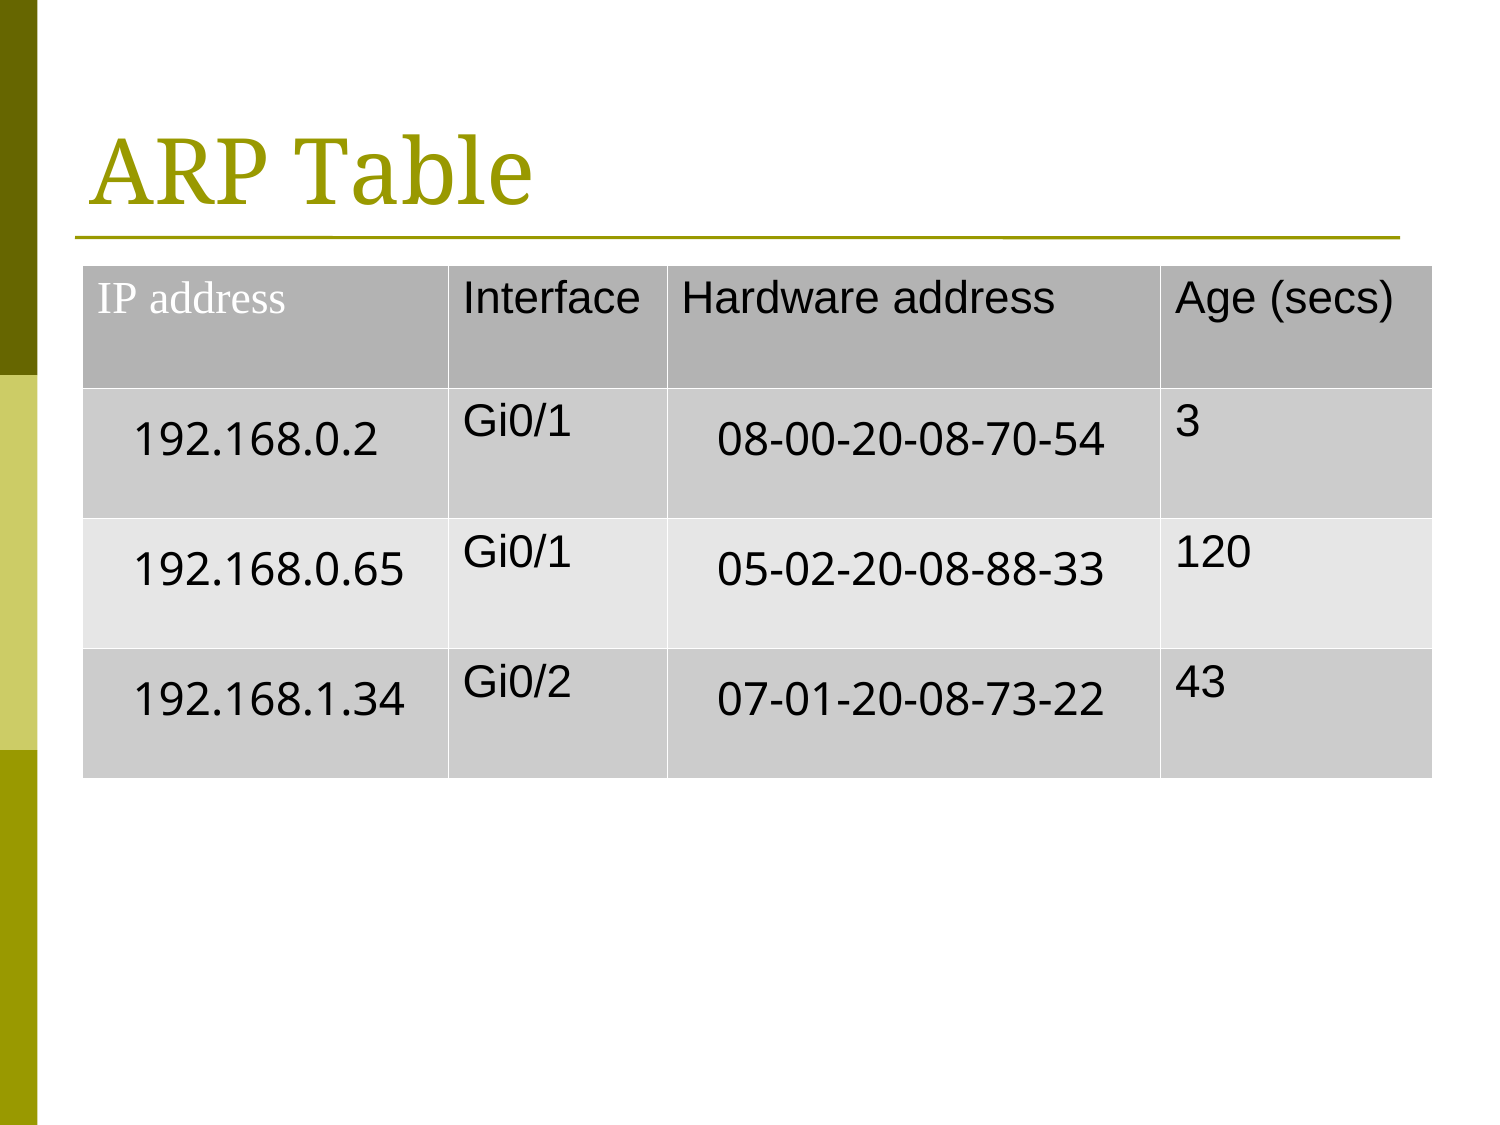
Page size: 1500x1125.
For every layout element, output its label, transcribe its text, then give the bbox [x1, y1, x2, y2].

table_cell 192.168.1.34 [83, 649, 448, 778]
table_cell 120 [1161, 519, 1432, 648]
table_header Hardware address [668, 266, 1160, 388]
table_cell 192.168.0.65 [83, 519, 448, 648]
table_cell 07-01-20-08-73-22 [668, 649, 1160, 778]
table_header IP address [83, 266, 448, 388]
table_cell 3 [1161, 389, 1432, 518]
table_cell 192.168.0.2 [83, 389, 448, 518]
table_header Interface [449, 266, 667, 388]
table_cell 43 [1161, 649, 1432, 778]
table_cell Gi0/1 [449, 389, 667, 518]
table_header Age (secs) [1161, 266, 1432, 388]
table_cell Gi0/2 [449, 649, 667, 778]
table_cell Gi0/1 [449, 519, 667, 648]
table_cell 05-02-20-08-88-33 [668, 519, 1160, 648]
table_cell 08-00-20-08-70-54 [668, 389, 1160, 518]
title ARP Table [74, 45, 1426, 234]
